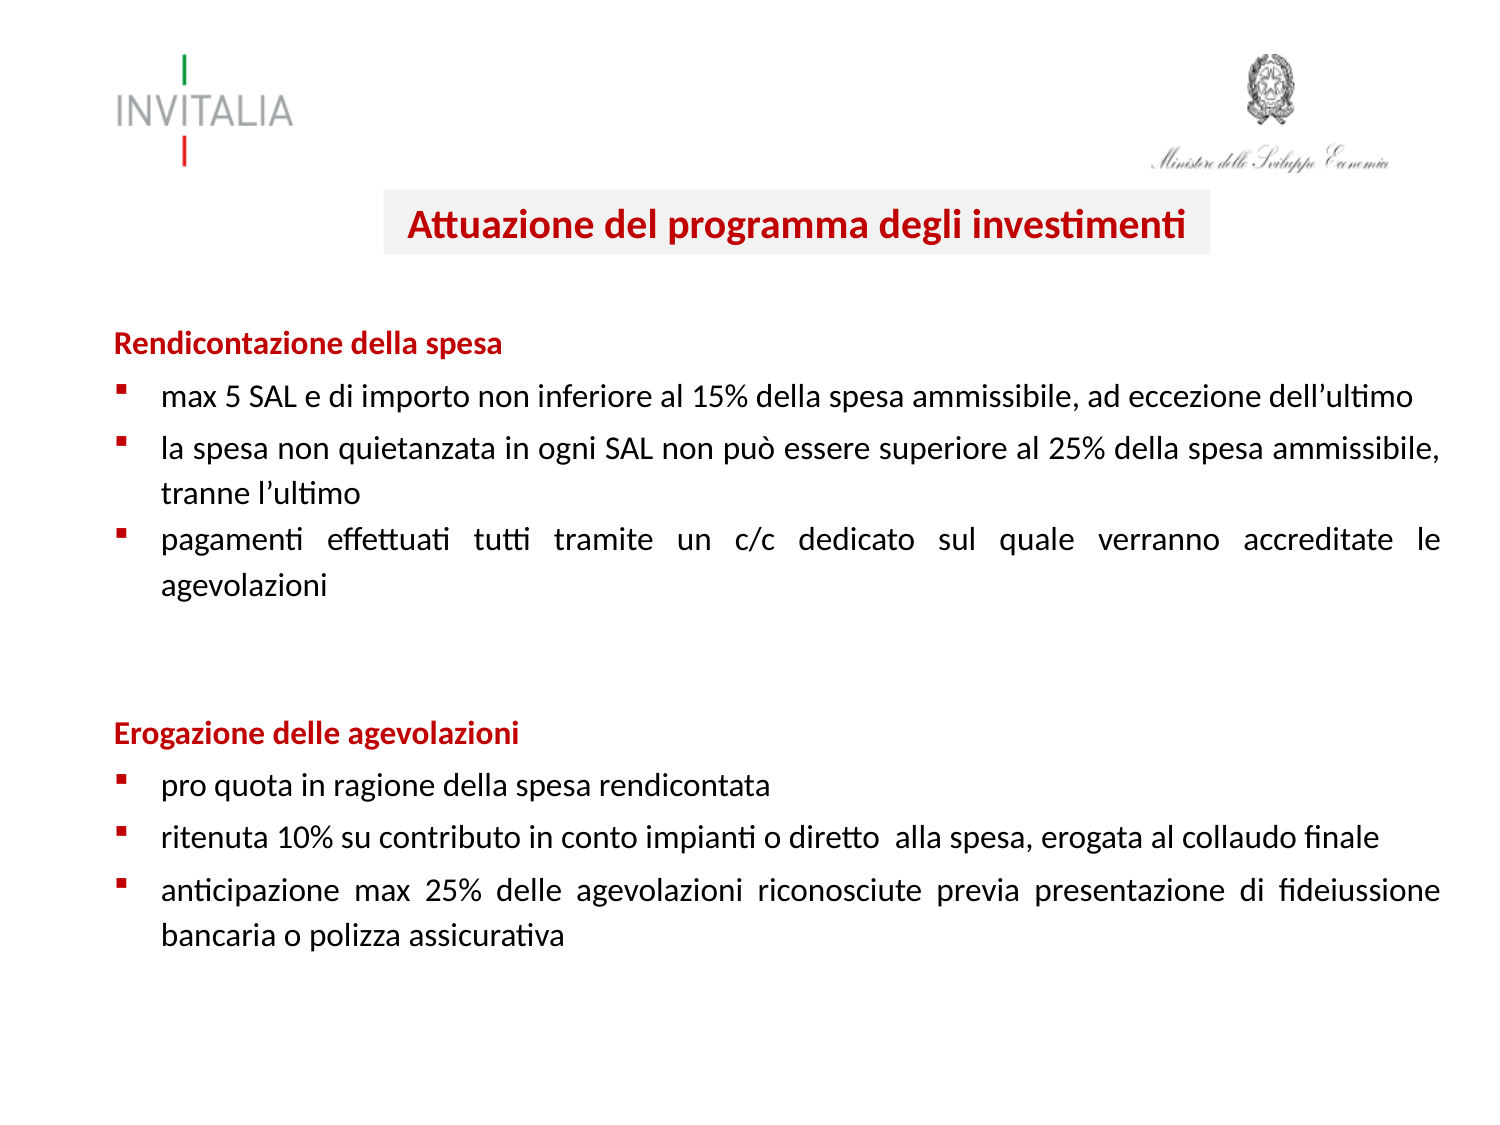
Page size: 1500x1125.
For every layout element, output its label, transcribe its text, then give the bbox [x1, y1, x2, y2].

text_box Attuazione del programma degli investimenti [383, 189, 1211, 255]
text_box Erogazione delle agevolazioni pro quota in ragione della spesa rendicontata ritenuta 10% su contributo in conto impianti o diretto alla spesa, erogata al collaudo finale anticipazione max 25% delle agevolazioni riconosciute previa presentazione di fideiussione bancaria o polizza assicurativa [99, 704, 1458, 962]
text_box Rendicontazione della spesa max 5 SAL e di importo non inferiore al 15% della spesa ammissibile, ad eccezione dell’ultimo la spesa non quietanzata in ogni SAL non può essere superiore al 25% della spesa ammissibile, tranne l’ultimo pagamenti effettuati tutti tramite un c/c dedicato sul quale verranno accreditate le agevolazioni [99, 314, 1458, 611]
picture [76, 54, 302, 173]
